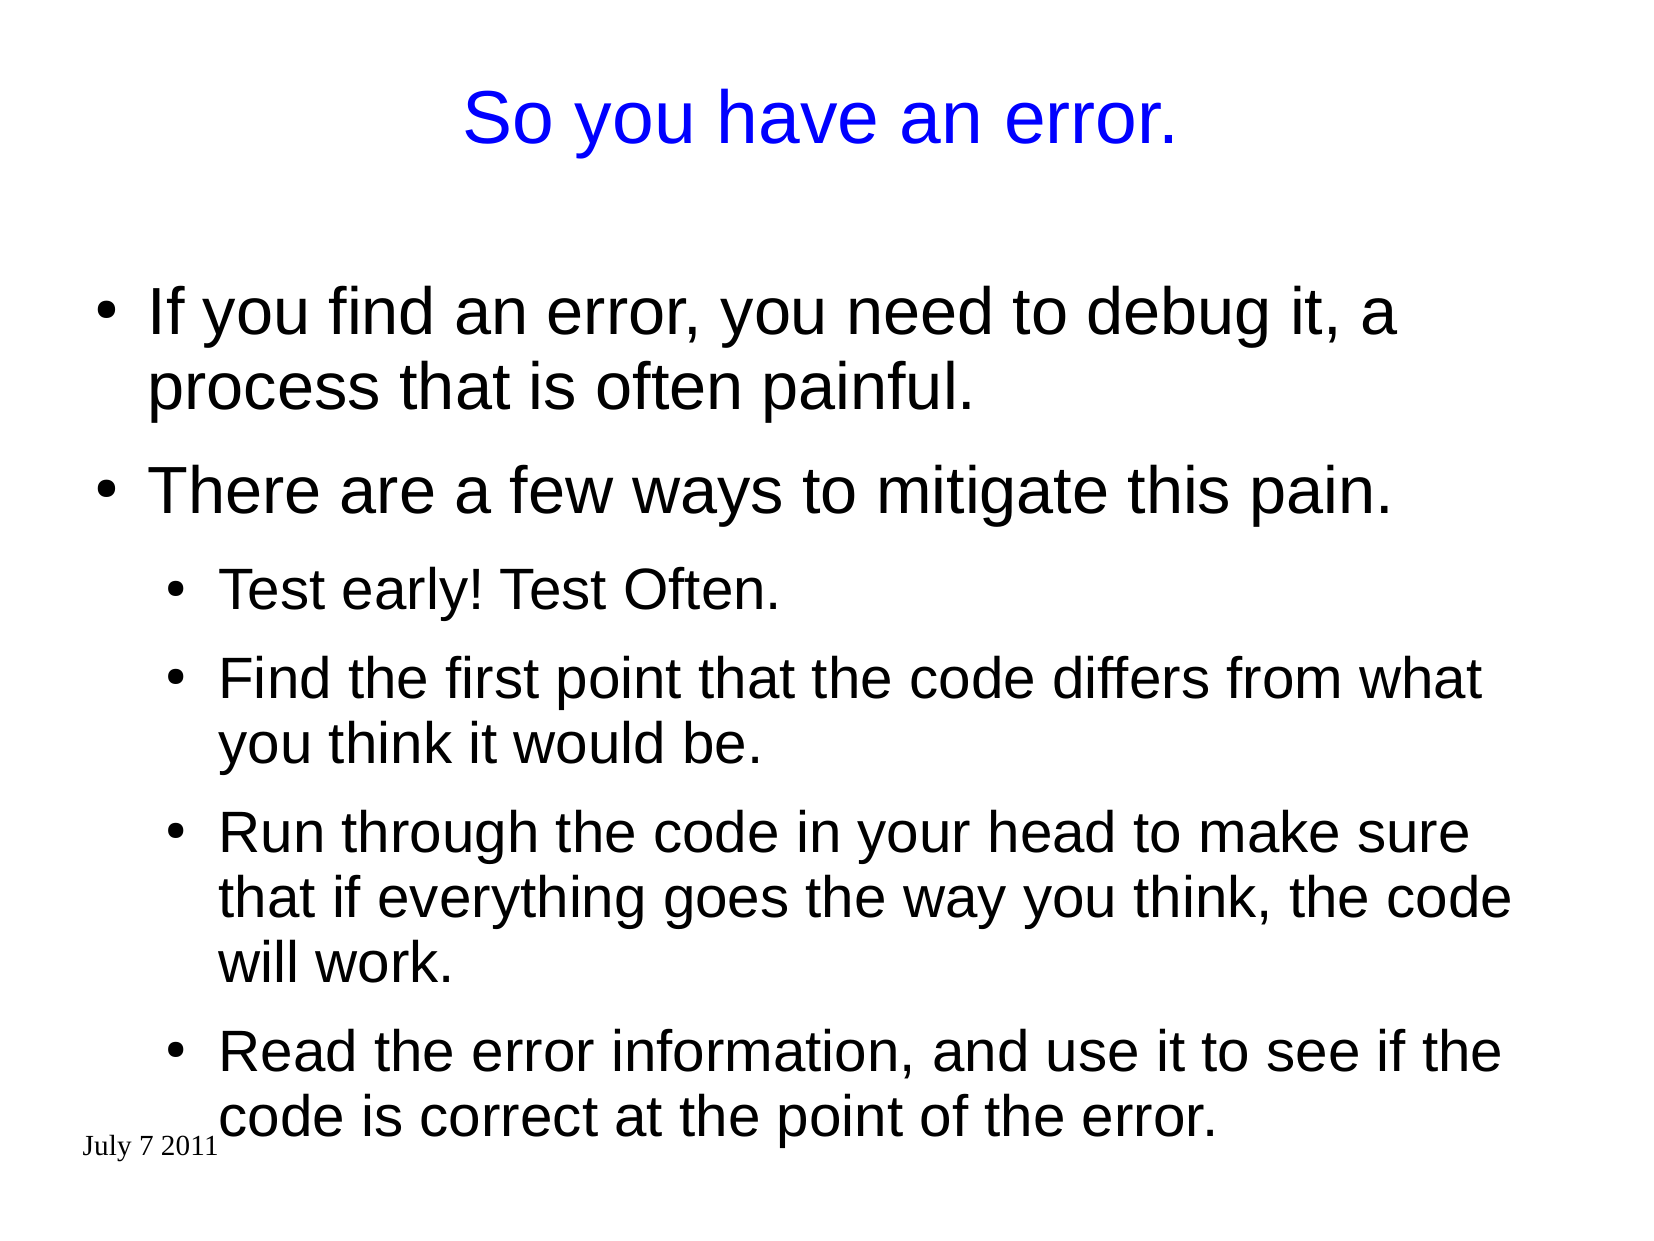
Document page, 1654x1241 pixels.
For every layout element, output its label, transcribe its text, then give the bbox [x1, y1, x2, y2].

title So you have an error. [76, 58, 1565, 178]
list If you find an error, you need to debug it, a process that is often painful. There are a few ways to mitigate this pain. Test early! Test Often. Find the first point that the code differs from what you think it would be. Run through the code in your head to make sure that if everything goes the way you think, the code will work. Read the error information, and use it to see if the code is correct at the point of the error. [76, 274, 1565, 1148]
